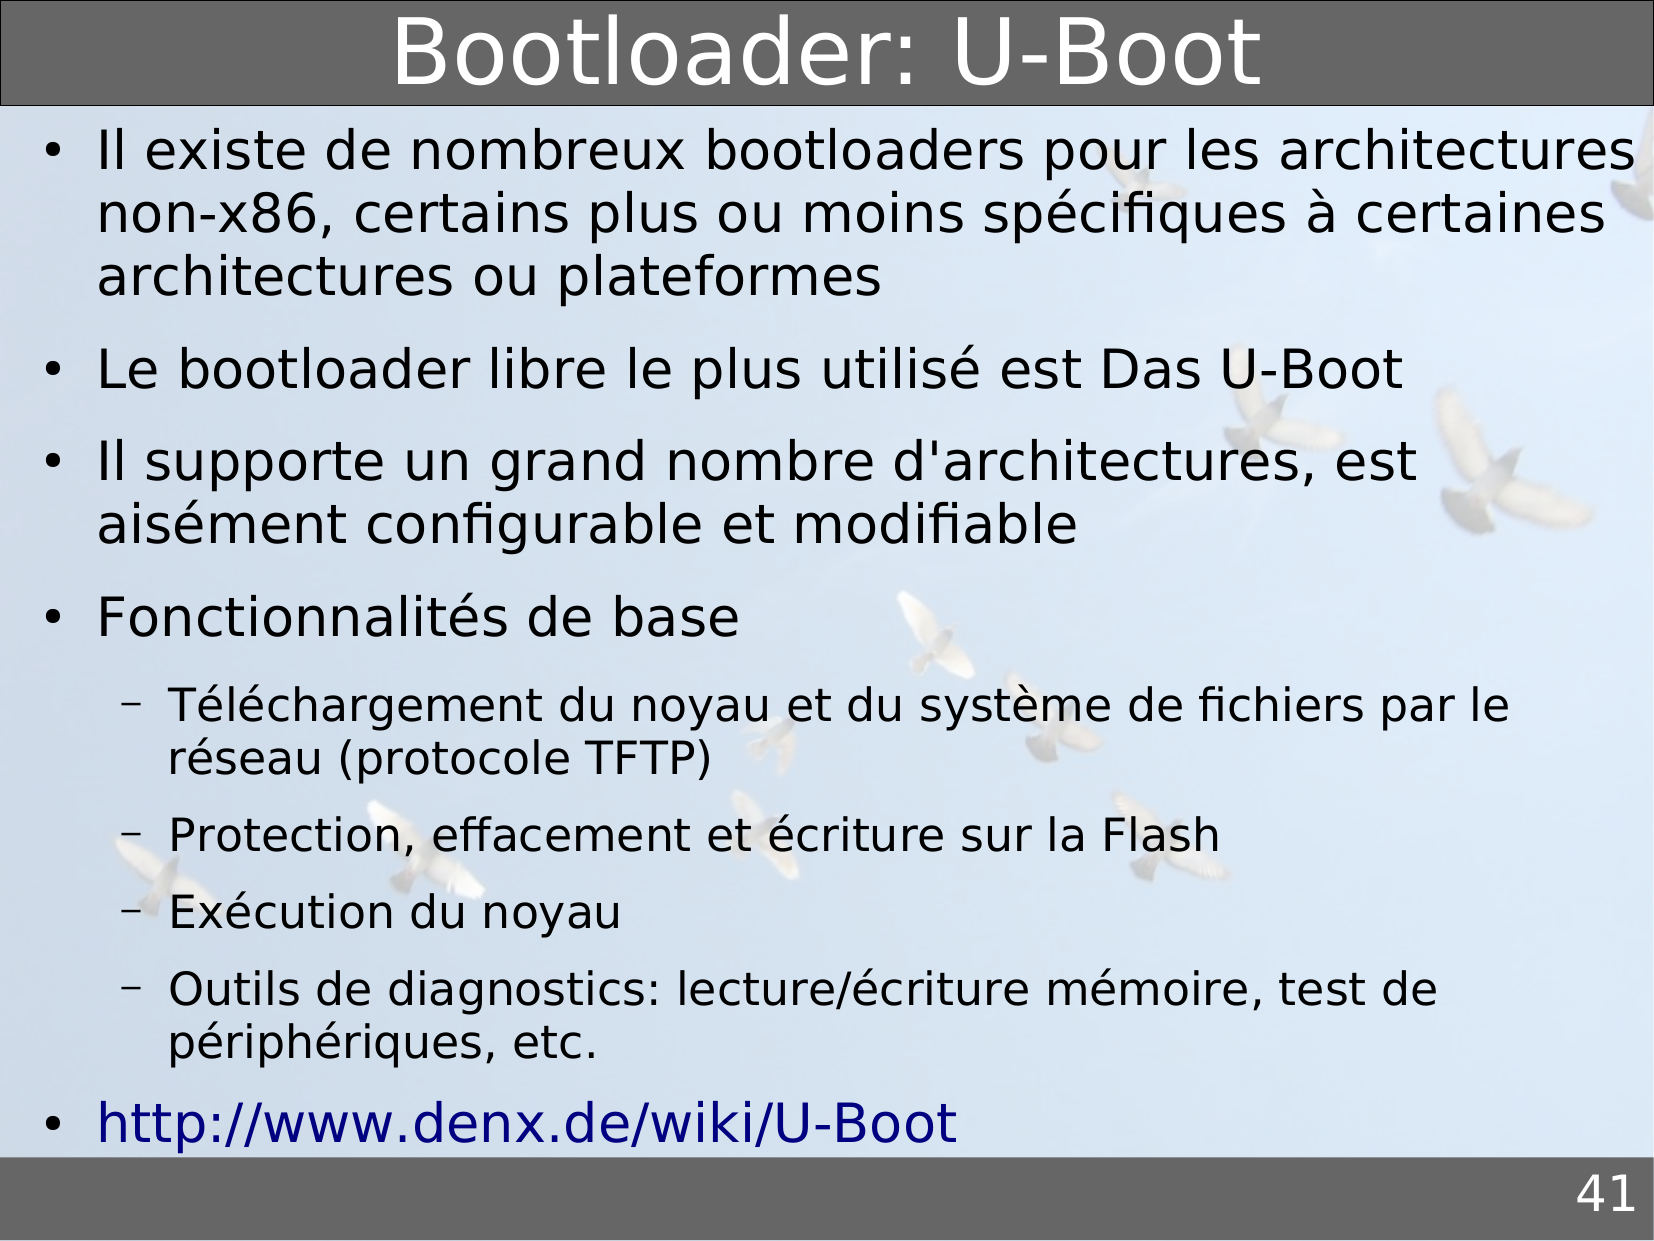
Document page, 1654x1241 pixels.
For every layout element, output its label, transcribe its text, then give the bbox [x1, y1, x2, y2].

title Bootloader: U-Boot [0, 0, 1654, 107]
list Il existe de nombreux bootloaders pour les architectures non-x86, certains plus ou moins spécifiques à certaines architectures ou plateformes Le bootloader libre le plus utilisé est Das U-Boot Il supporte un grand nombre d'architectures, est aisément configurable et modifiable Fonctionnalités de base Téléchargement du noyau et du système de fichiers par le réseau (protocole TFTP) Protection, effacement et écriture sur la Flash Exécution du noyau Outils de diagnostics: lecture/écriture mémoire, test de périphériques, etc. http://www.denx.de/wiki/U-Boot [25, 119, 1654, 1156]
